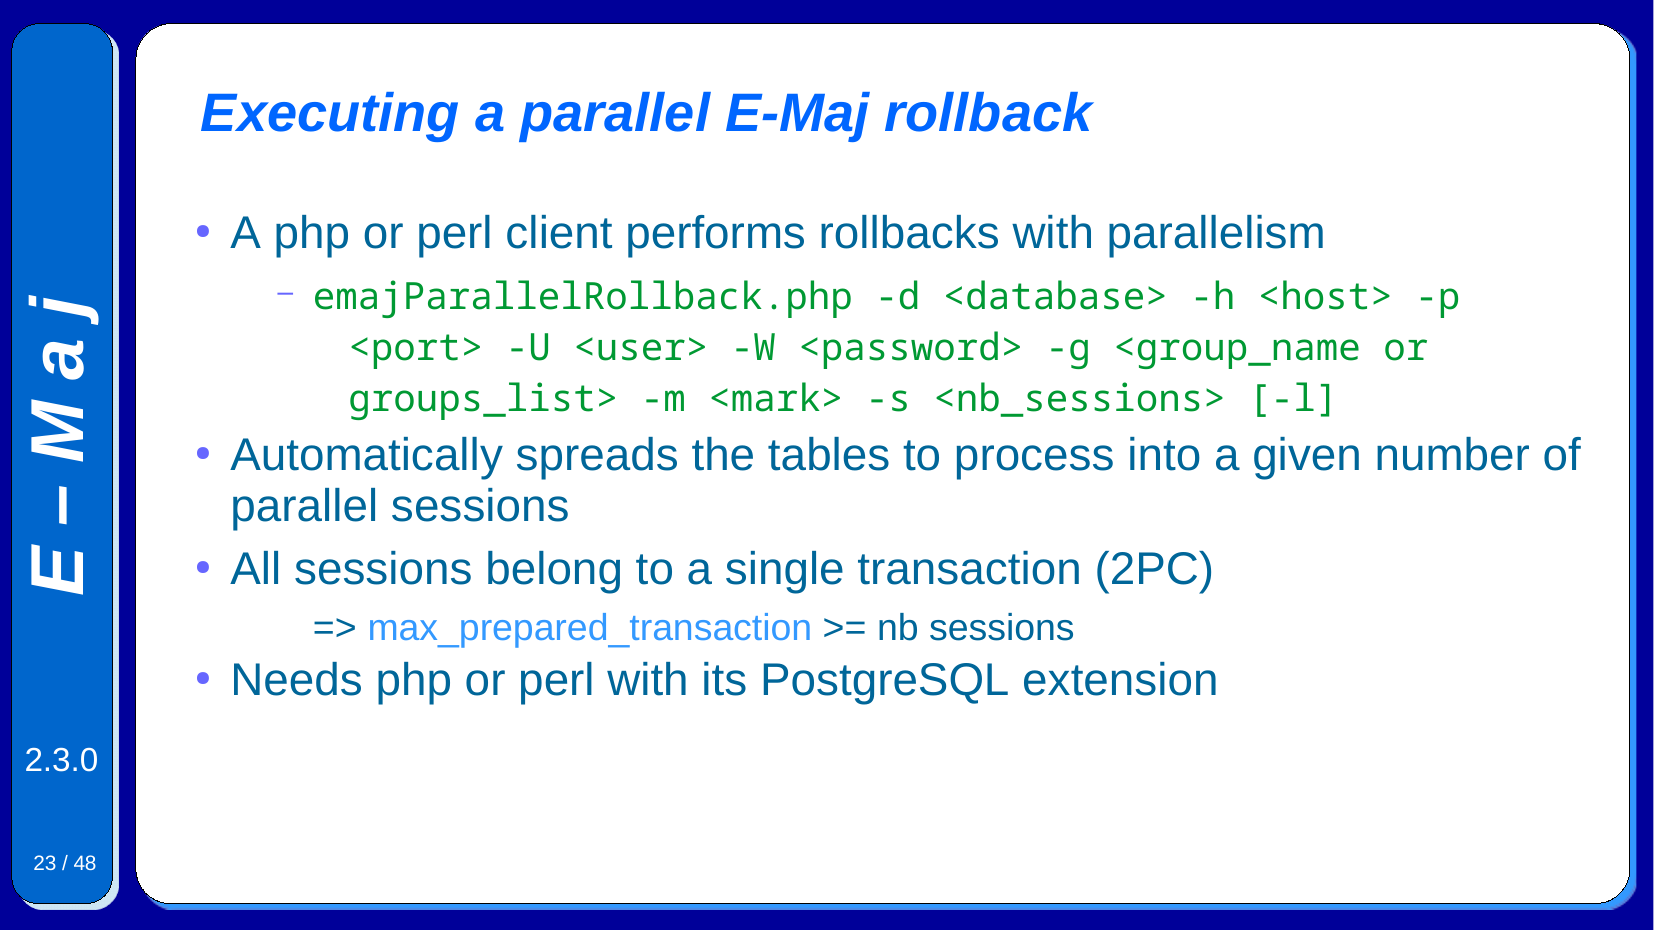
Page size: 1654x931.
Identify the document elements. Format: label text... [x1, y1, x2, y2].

list A php or perl client performs rollbacks with parallelism emajParallelRollback.php -d <database> -h <host> -p <port> -U <user> -W <password> -g <group_name or groups_list> -m <mark> -s <nb_sessions> [-l] Automatically spreads the tables to process into a given number of parallel sessions All sessions belong to a single transaction (2PC) => max_prepared_transaction >= nb sessions Needs php or perl with its PostgreSQL extension [177, 206, 1587, 827]
title Executing a parallel E-Maj rollback [200, 34, 1575, 191]
